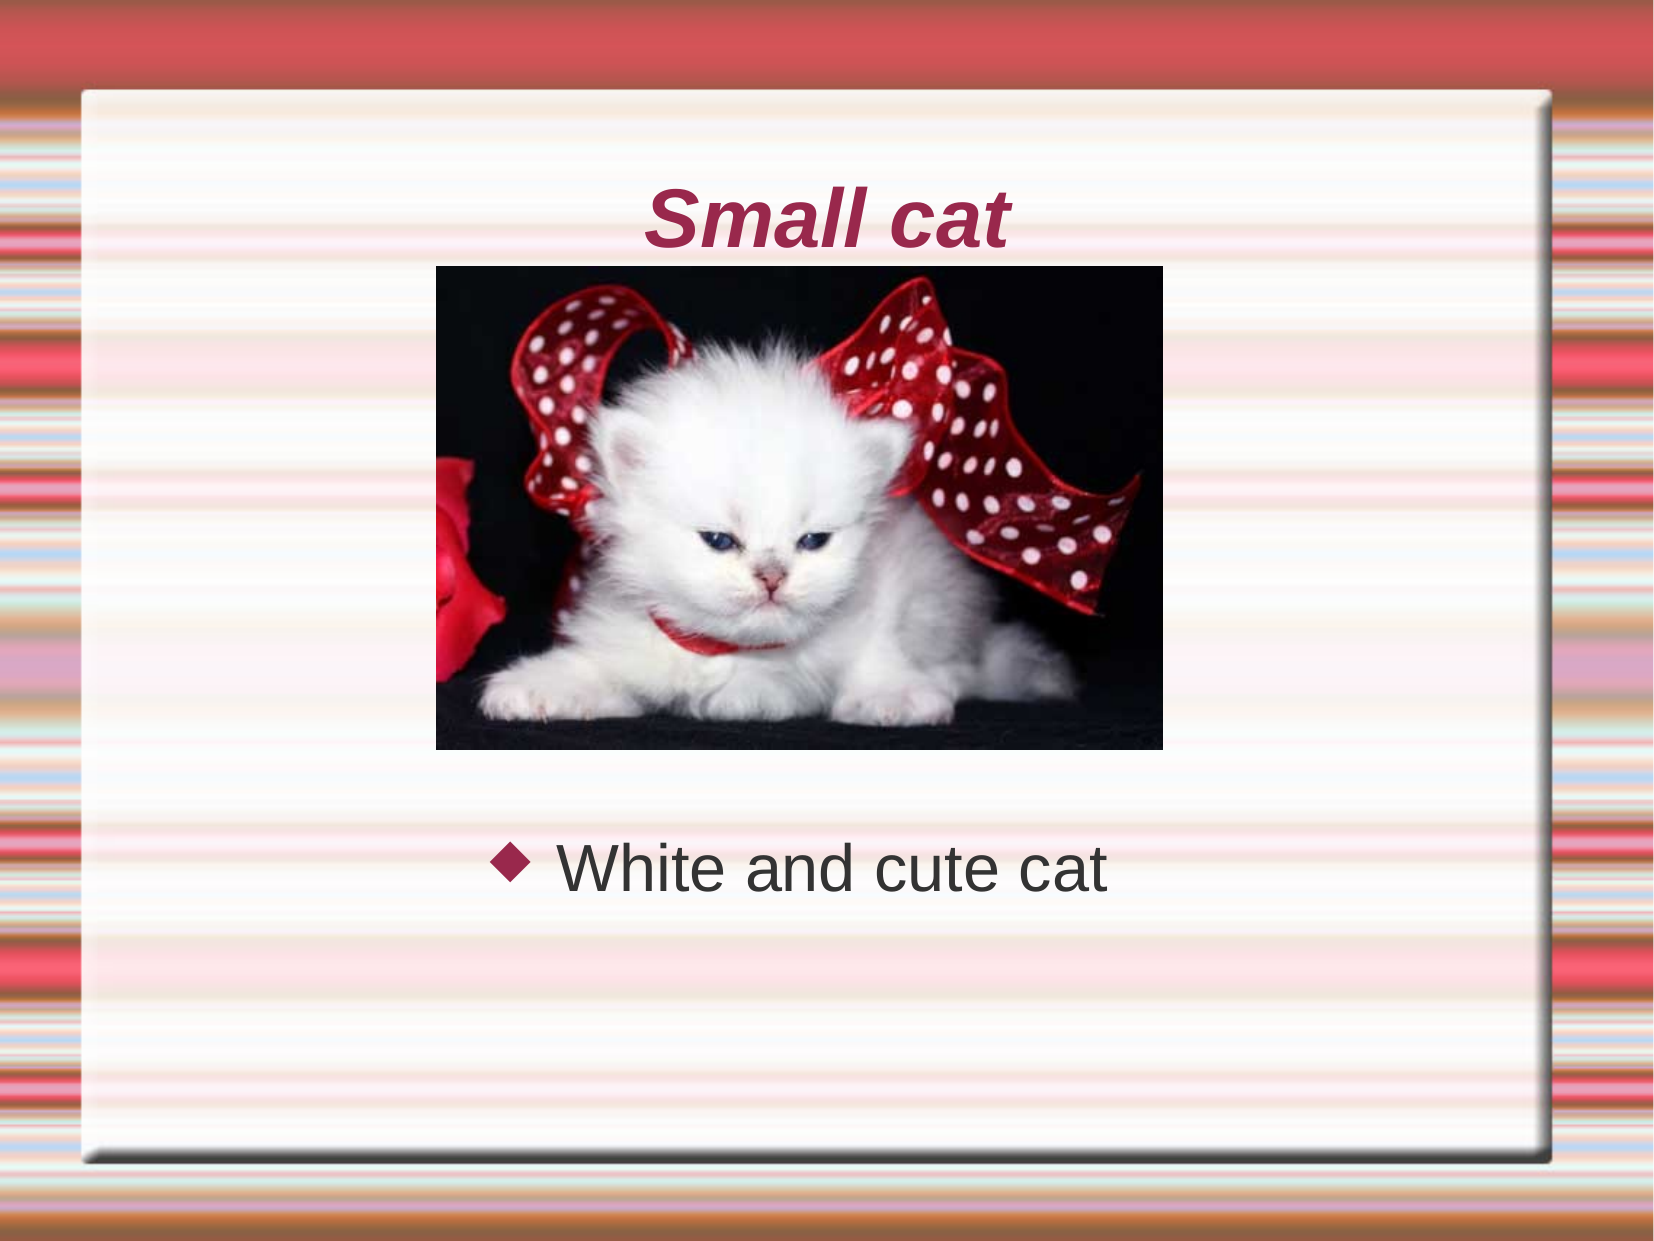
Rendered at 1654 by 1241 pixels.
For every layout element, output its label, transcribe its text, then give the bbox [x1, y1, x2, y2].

picture [0, 0, 1654, 1241]
list White and cute cat [473, 831, 1201, 1241]
title Small cat [121, 114, 1534, 322]
